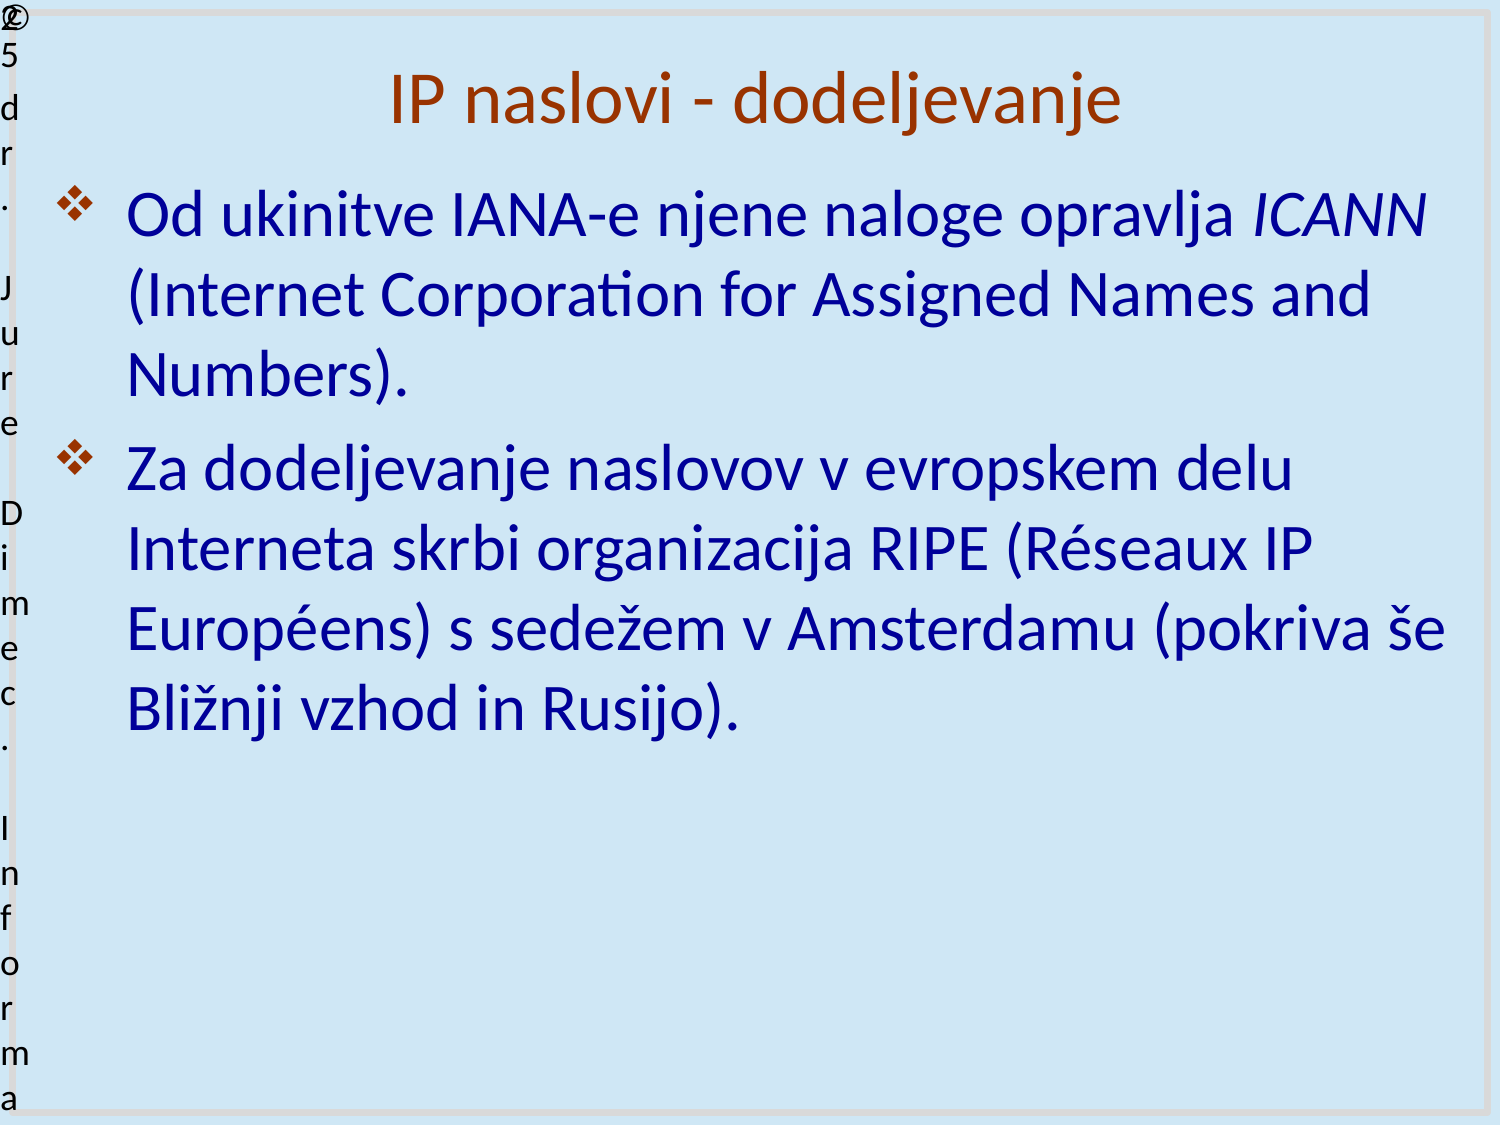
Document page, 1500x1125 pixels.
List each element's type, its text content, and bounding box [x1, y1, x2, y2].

list Od ukinitve IANA-e njene naloge opravlja ICANN (Internet Corporation for Assigned Names and Numbers). Za dodeljevanje naslovov v evropskem delu Interneta skrbi organizacija RIPE (Réseaux IP Européens) s sedežem v Amsterdamu (pokriva še Bližnji vzhod in Rusijo). [37, 162, 1475, 1050]
title IP naslovi - dodeljevanje [37, 37, 1475, 150]
